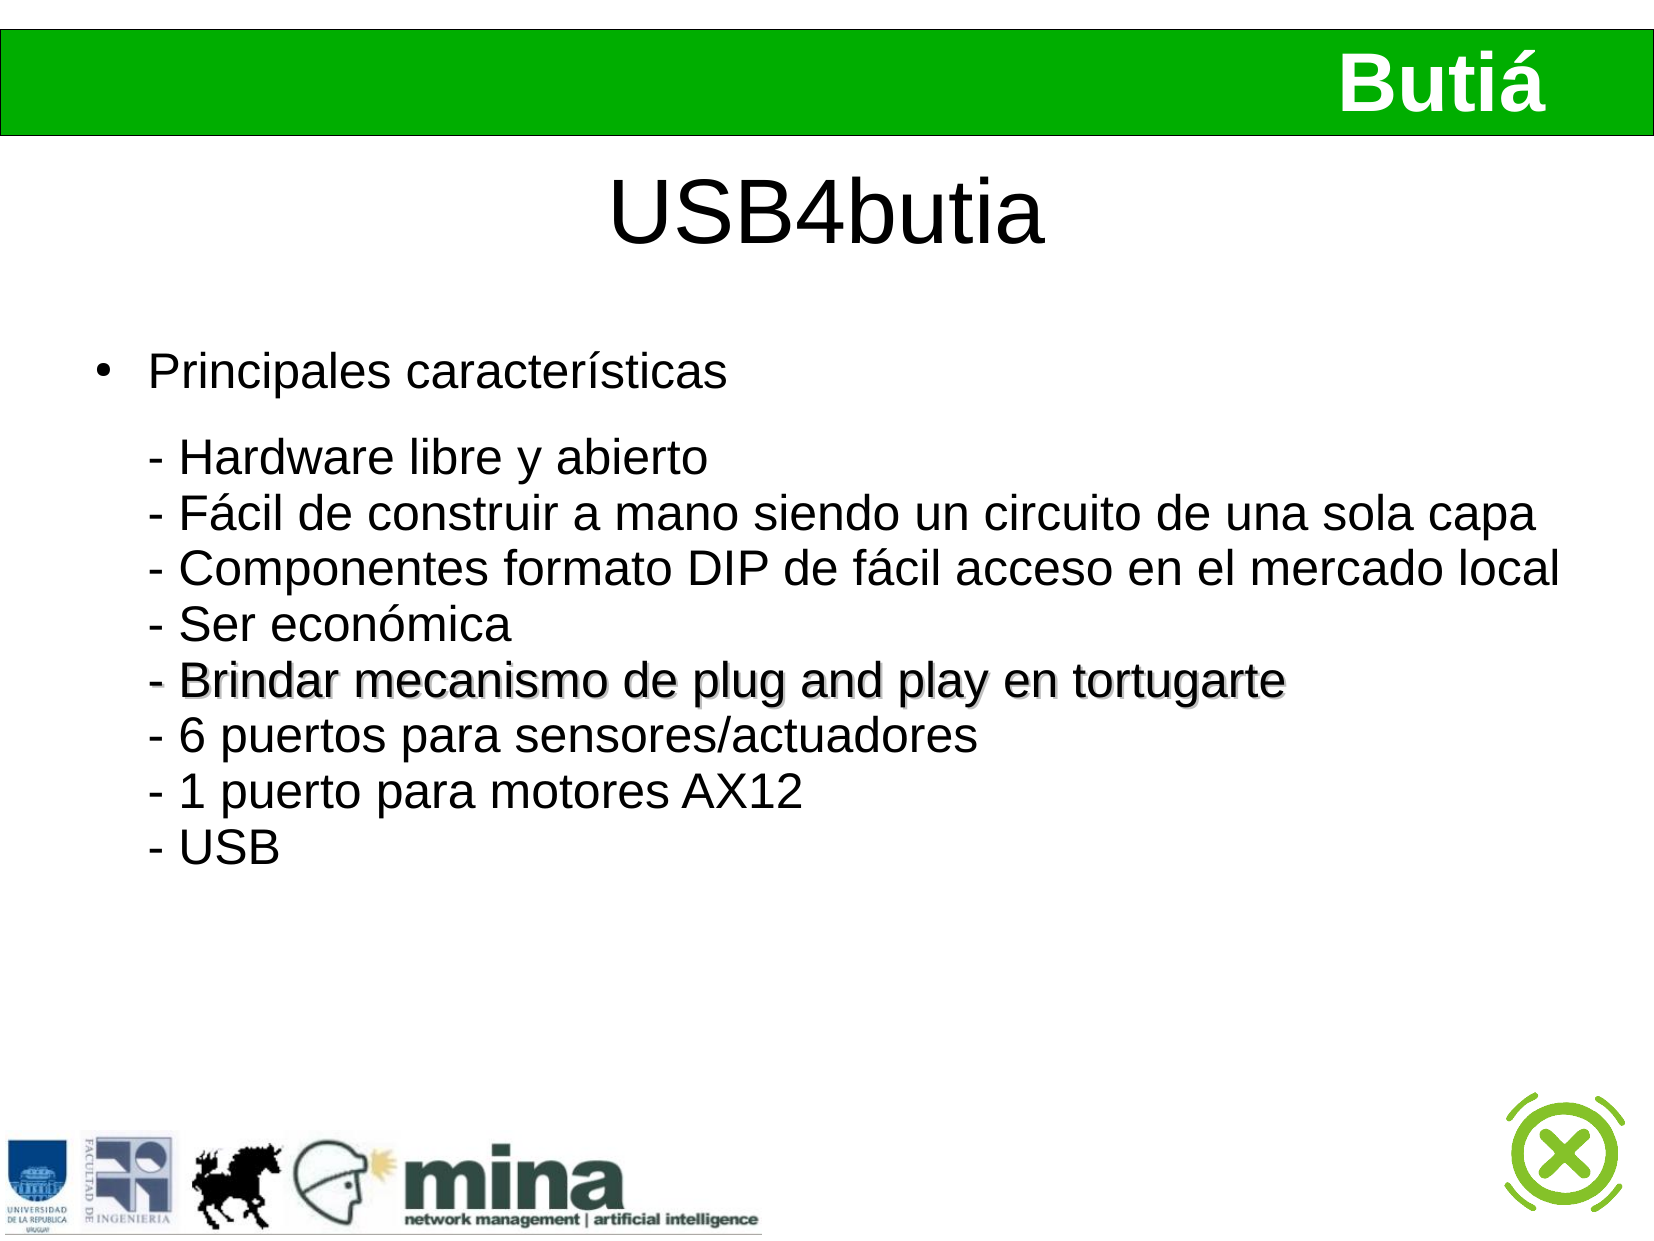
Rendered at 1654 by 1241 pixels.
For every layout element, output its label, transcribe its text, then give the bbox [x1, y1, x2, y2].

title USB4butia [82, 108, 1571, 316]
picture [1504, 1092, 1625, 1212]
picture [5, 1130, 762, 1235]
list Principales características - Hardware libre y abierto - Fácil de construir a mano siendo un circuito de una sola capa - Componentes formato DIP de fácil acceso en el mercado local - Ser económica - Brindar mecanismo de plug and play en tortugarte - 6 puertos para sensores/actuadores - 1 puerto para motores AX12 - USB [76, 343, 1566, 1034]
